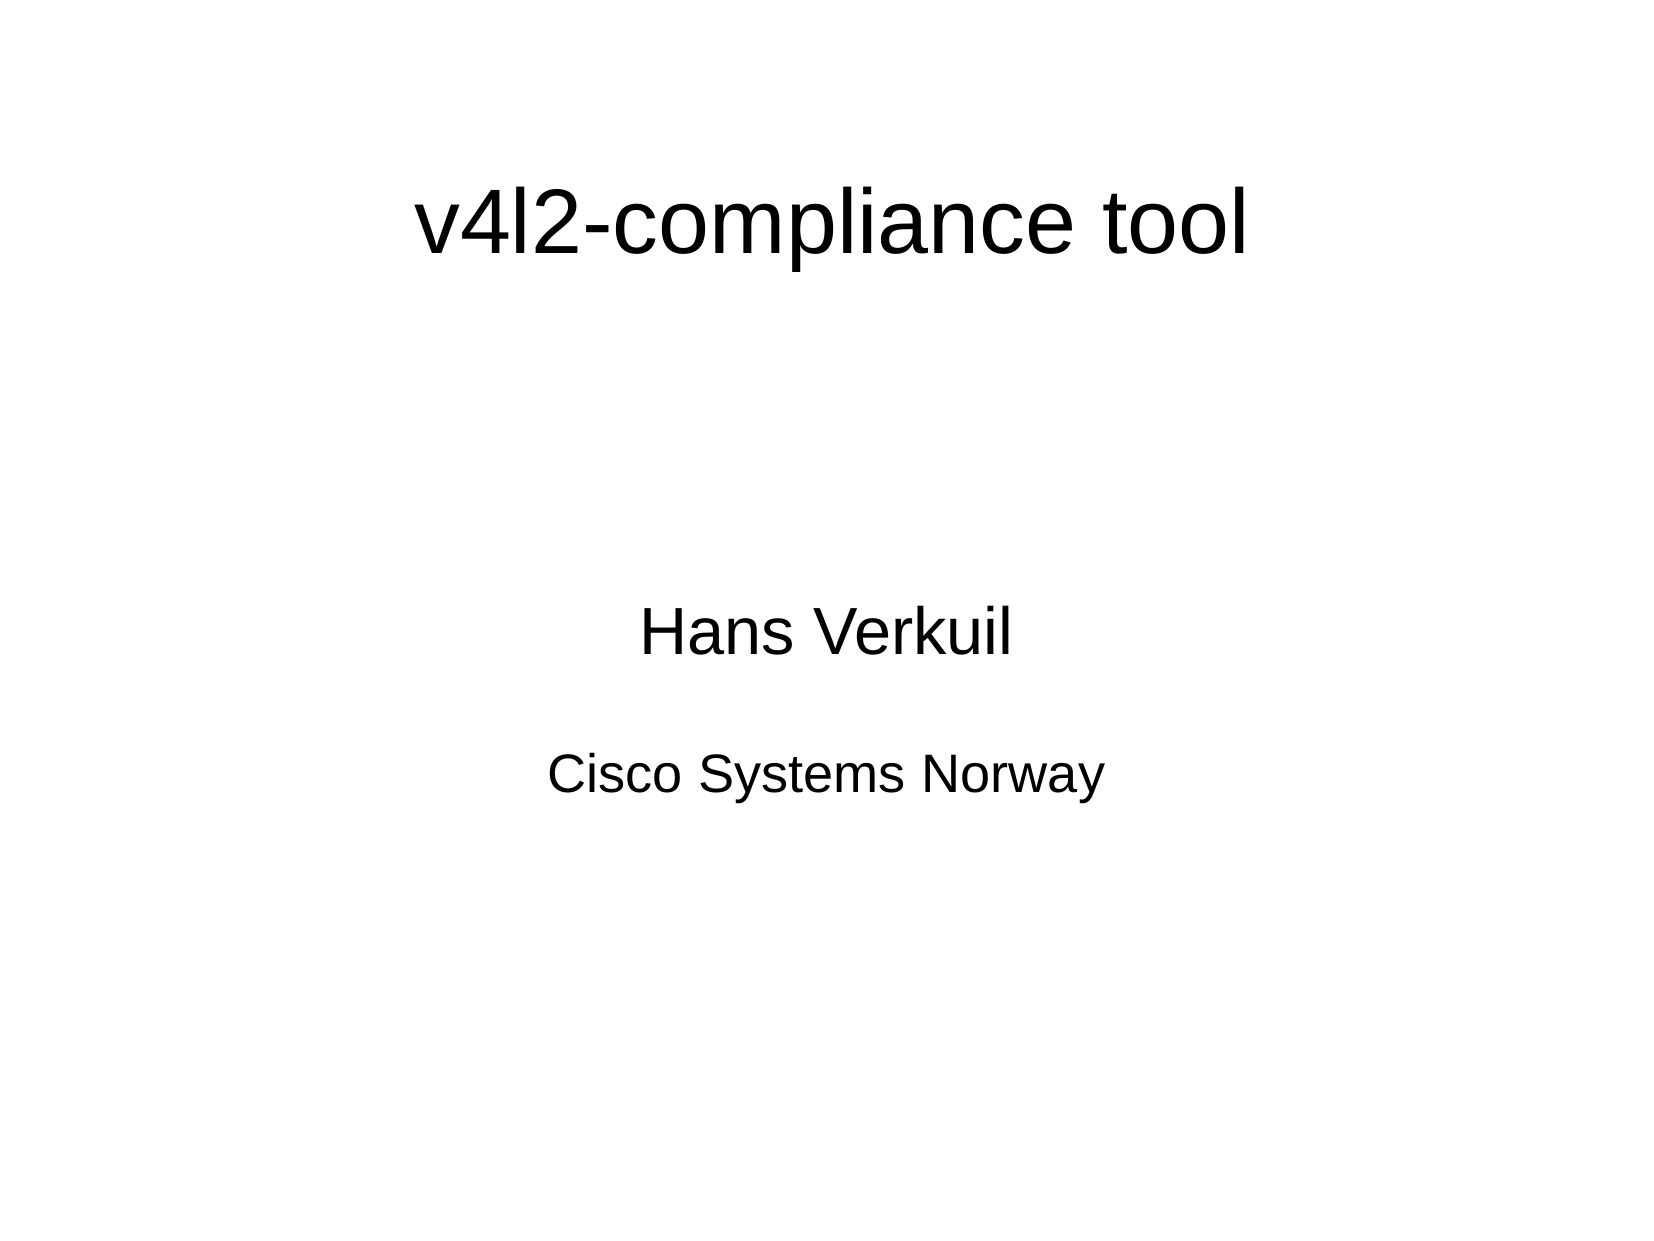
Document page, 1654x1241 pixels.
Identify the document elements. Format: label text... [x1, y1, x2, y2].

title v4l2-compliance tool [88, 125, 1577, 319]
subtitle Hans Verkuil Cisco Systems Norway [82, 297, 1571, 1102]
